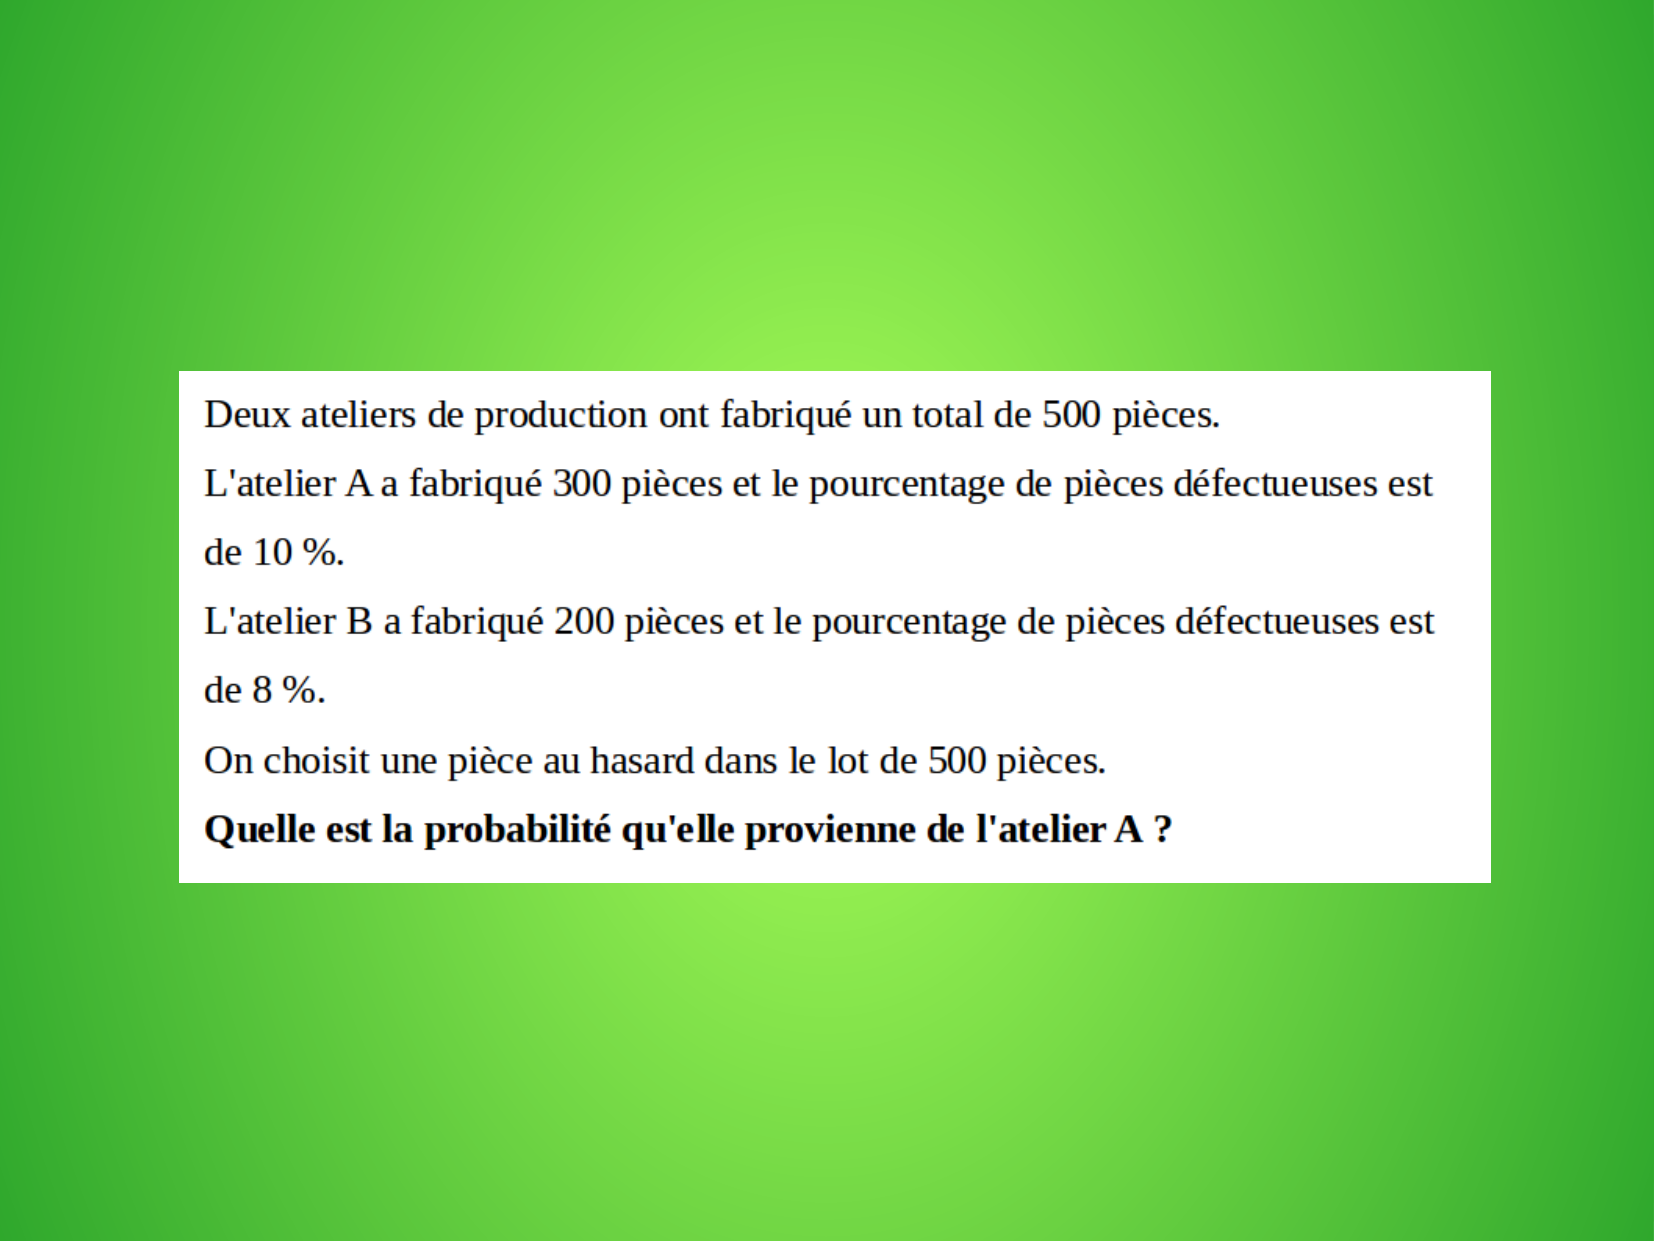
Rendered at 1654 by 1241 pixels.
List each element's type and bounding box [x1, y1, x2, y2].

picture [179, 371, 1491, 883]
